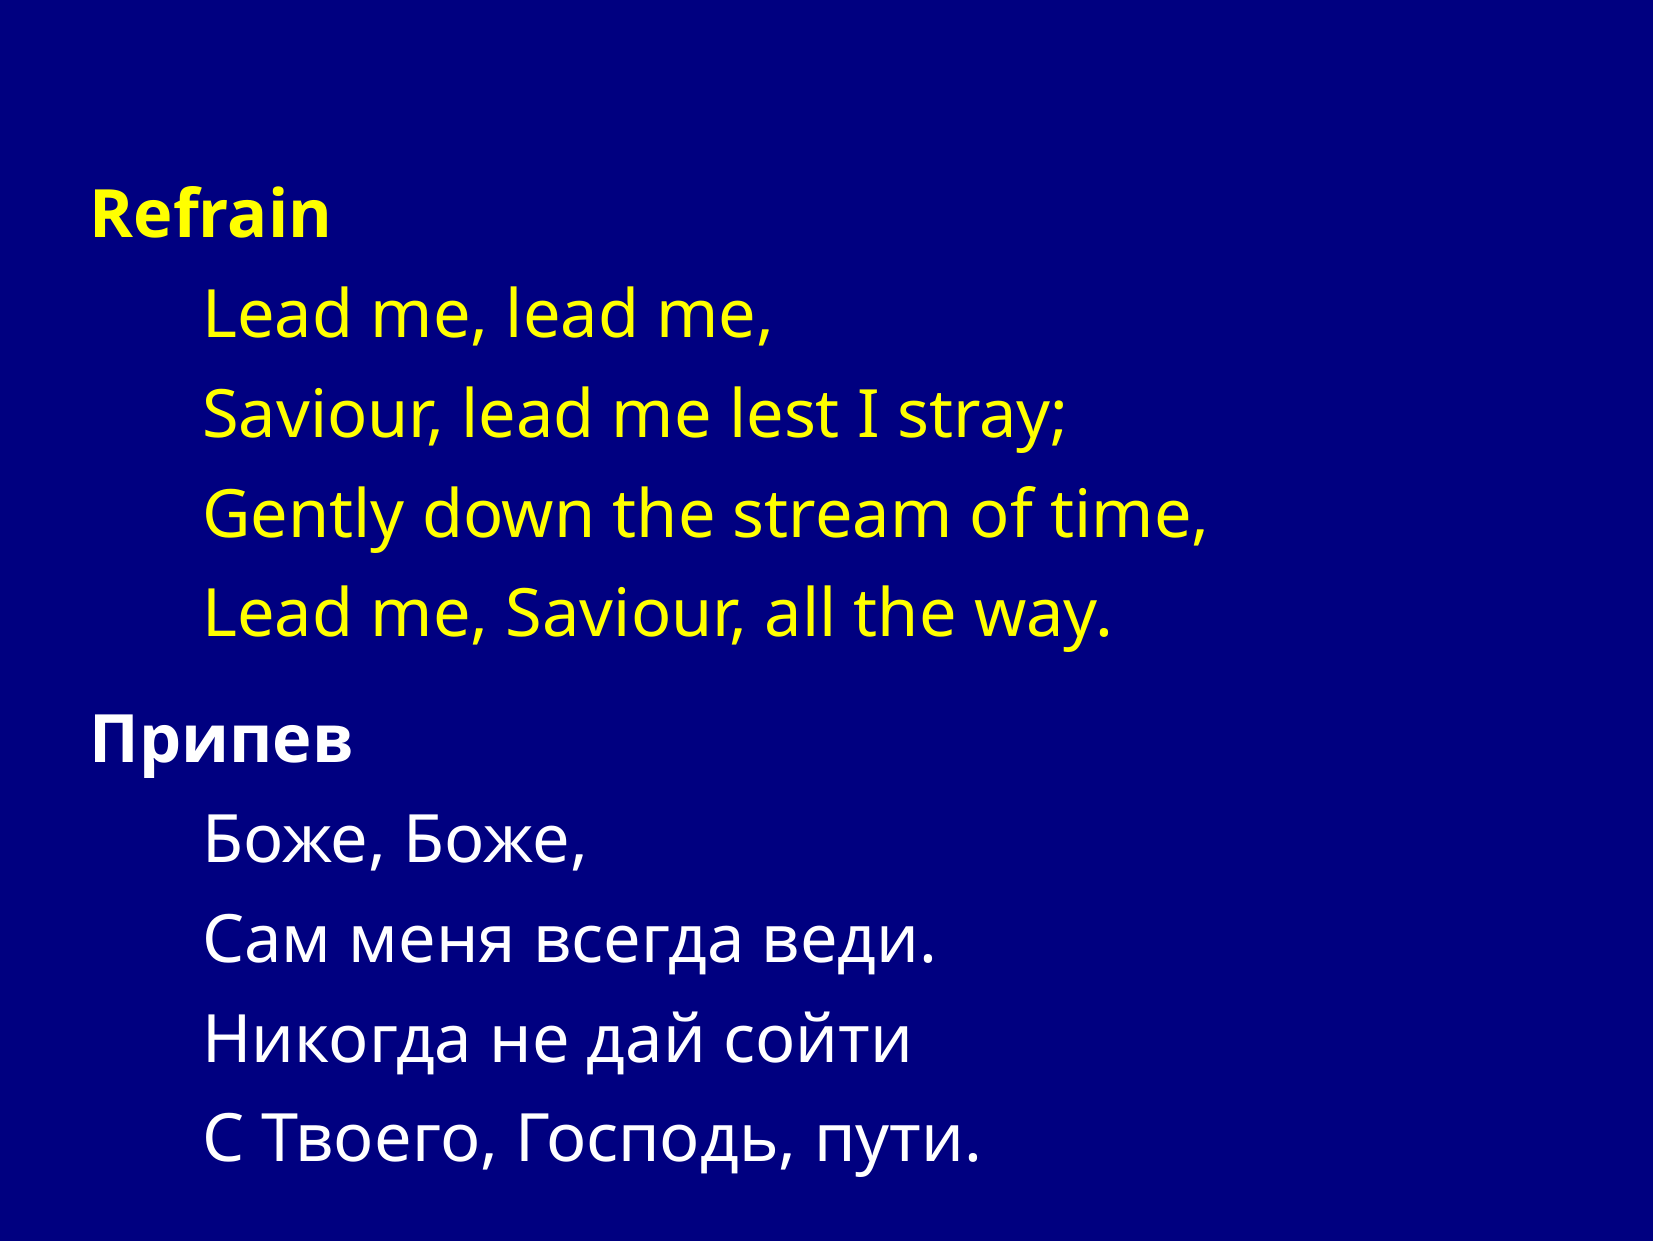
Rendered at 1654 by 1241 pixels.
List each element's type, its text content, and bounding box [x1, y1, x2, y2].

text_box Припев Боже, Боже, Сам меня всегда веди. Никогда не дай сойти С Твоего, Господь, пути. [75, 675, 1576, 1163]
text_box Refrain Lead me, lead me, Saviour, lead me lest I stray; Gently down the stream of time, Lead me, Saviour, all the way. [75, 150, 1576, 638]
